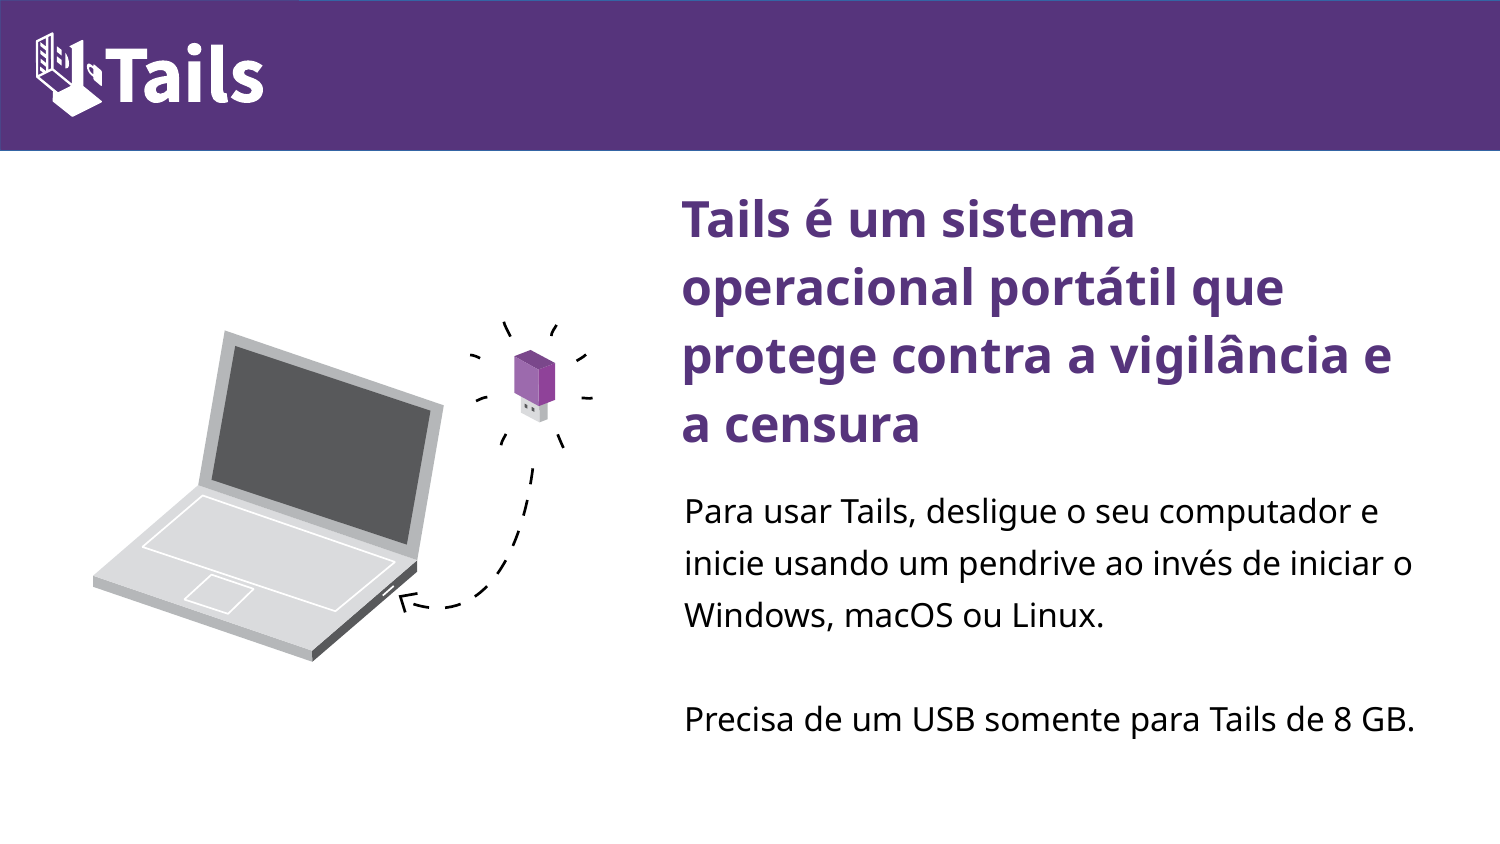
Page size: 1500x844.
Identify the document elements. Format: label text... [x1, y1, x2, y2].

text_box Para usar Tails, desligue o seu computador e inicie usando um pendrive ao invés de iniciar o Windows, macOS ou Linux. Precisa de um USB somente para Tails de 8 GB. [669, 473, 1457, 729]
title Tails é um sistema operacional portátil que protege contra a vigilância e a censura [681, 194, 1426, 447]
picture [93, 321, 594, 662]
